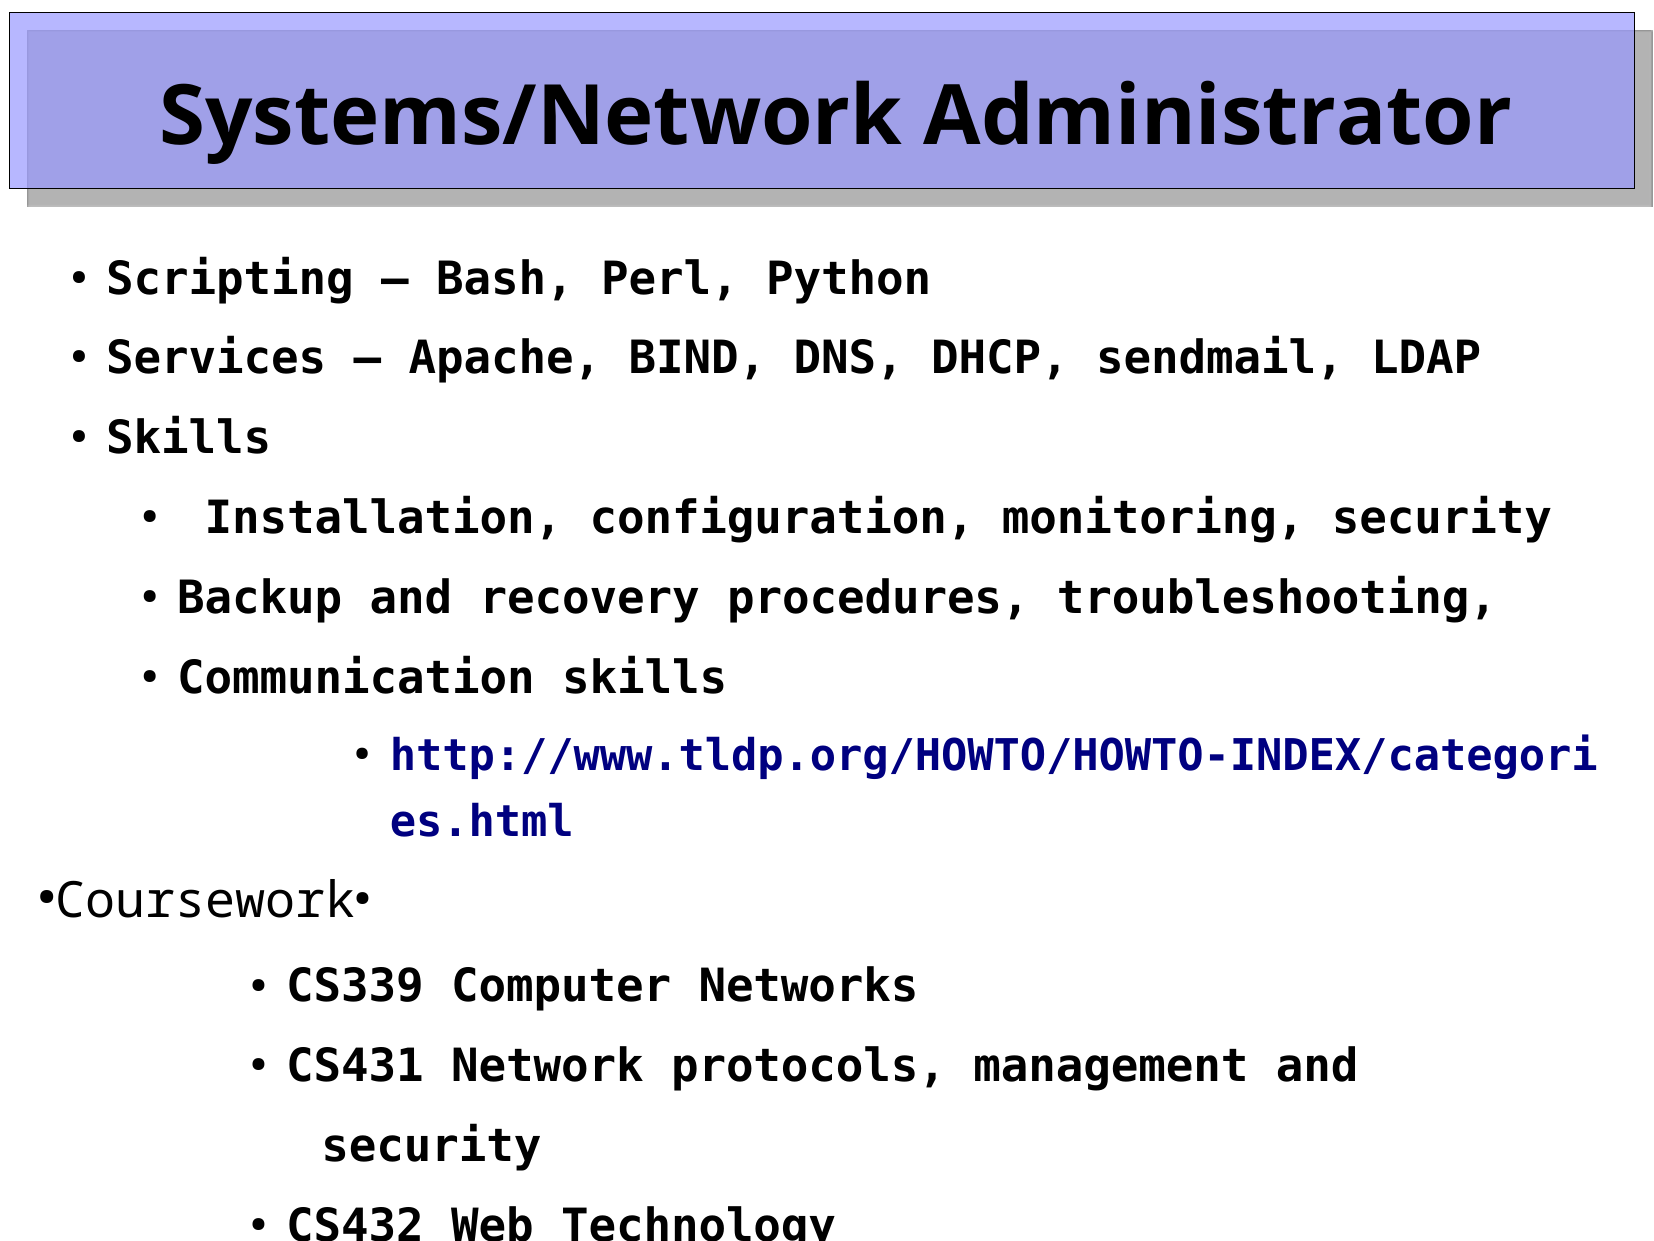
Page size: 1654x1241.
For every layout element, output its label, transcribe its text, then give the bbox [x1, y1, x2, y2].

text_box Scripting – Bash, Perl, Python Services – Apache, BIND, DNS, DHCP, sendmail, LDAP Skills Installation, configuration, monitoring, security Backup and recovery procedures, troubleshooting, Communication skills http://www.tldp.org/HOWTO/HOWTO-INDEX/categories.html [0, 224, 1610, 862]
text_box Systems/Network Administrator [68, 55, 1606, 163]
text_box Coursework CS339 Computer Networks CS431 Network protocols, management and security CS432 Web Technology [37, 830, 1570, 1187]
text_box [9, 12, 1635, 189]
